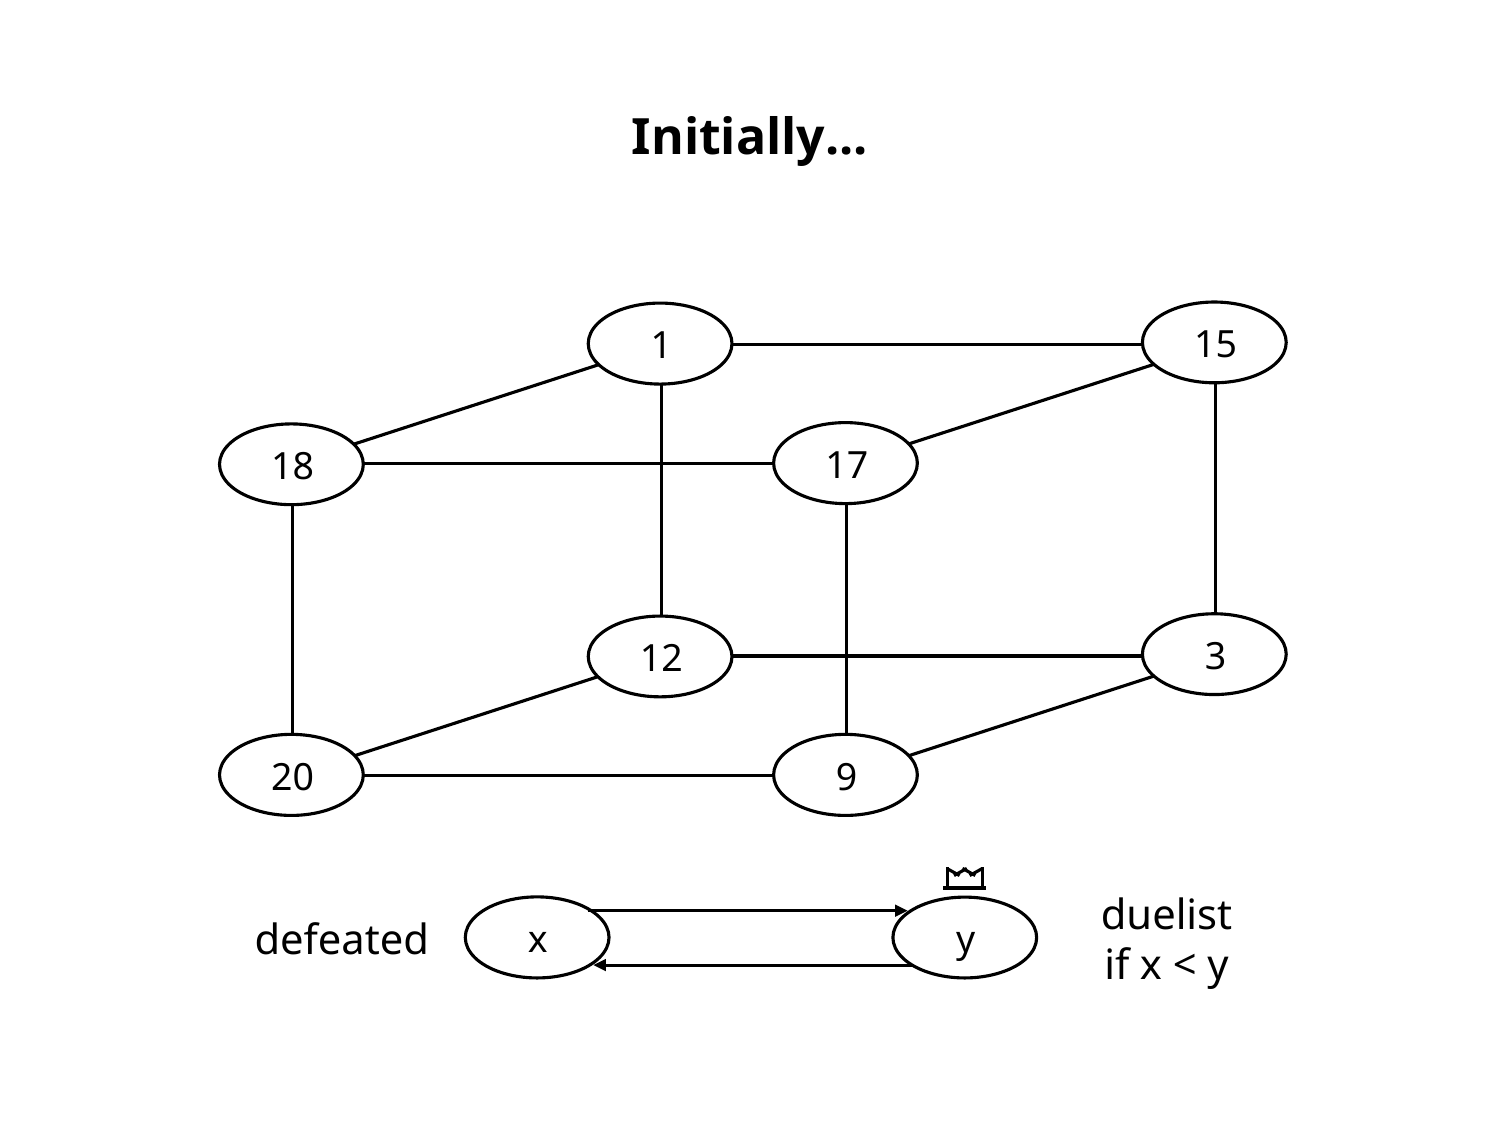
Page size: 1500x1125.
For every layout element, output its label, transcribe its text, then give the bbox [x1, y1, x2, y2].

text_box [773, 422, 918, 504]
text_box 1 [635, 313, 688, 375]
text_box x [513, 907, 563, 969]
text_box duelist if x < y [1086, 879, 1248, 996]
text_box 9 [821, 745, 873, 806]
text_box [588, 303, 732, 385]
text_box [588, 616, 732, 697]
text_box [1142, 613, 1287, 695]
text_box defeated [239, 904, 445, 971]
text_box 12 [625, 626, 698, 688]
text_box 15 [1179, 312, 1253, 373]
title Initially... [112, 99, 1388, 169]
text_box [219, 423, 364, 505]
text_box [1142, 302, 1287, 383]
text_box [465, 896, 610, 978]
text_box 3 [1189, 624, 1242, 685]
text_box [219, 734, 364, 816]
text_box y [941, 907, 991, 969]
text_box 20 [256, 745, 329, 806]
text_box 18 [256, 434, 330, 495]
text_box [892, 897, 1037, 978]
text_box [773, 734, 918, 816]
text_box 17 [810, 433, 884, 494]
